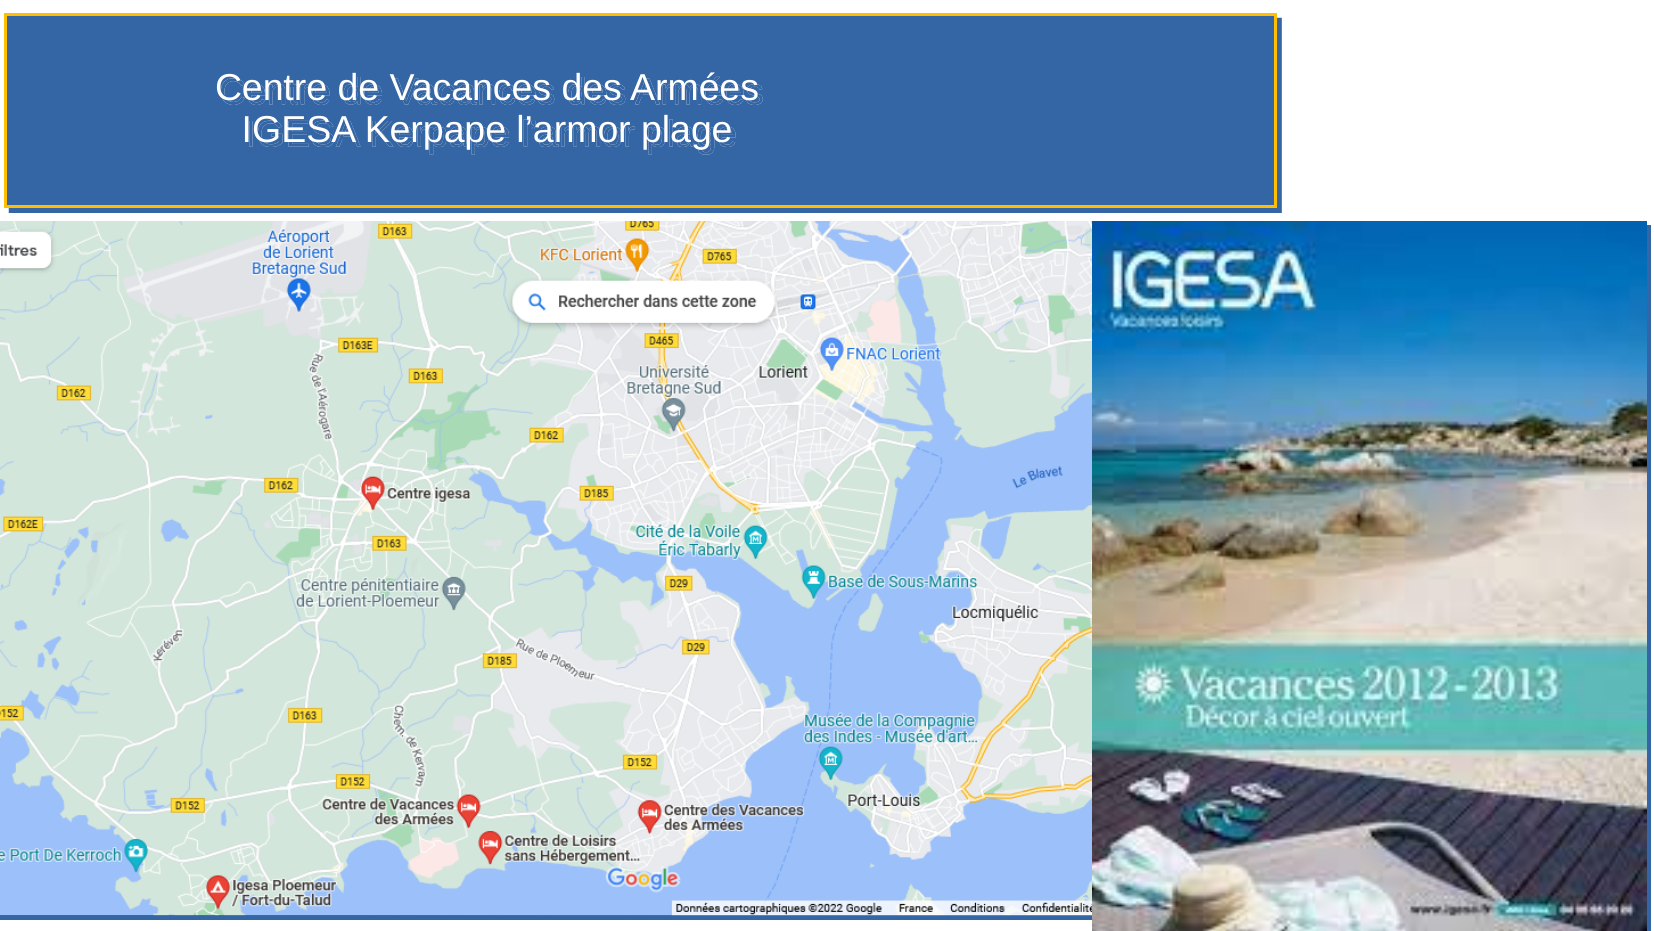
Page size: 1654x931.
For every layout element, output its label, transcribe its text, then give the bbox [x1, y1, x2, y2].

text_box Centre de Vacances des Armées IGESA Kerpape l’armor plage [88, 59, 886, 158]
picture [0, 221, 1647, 931]
